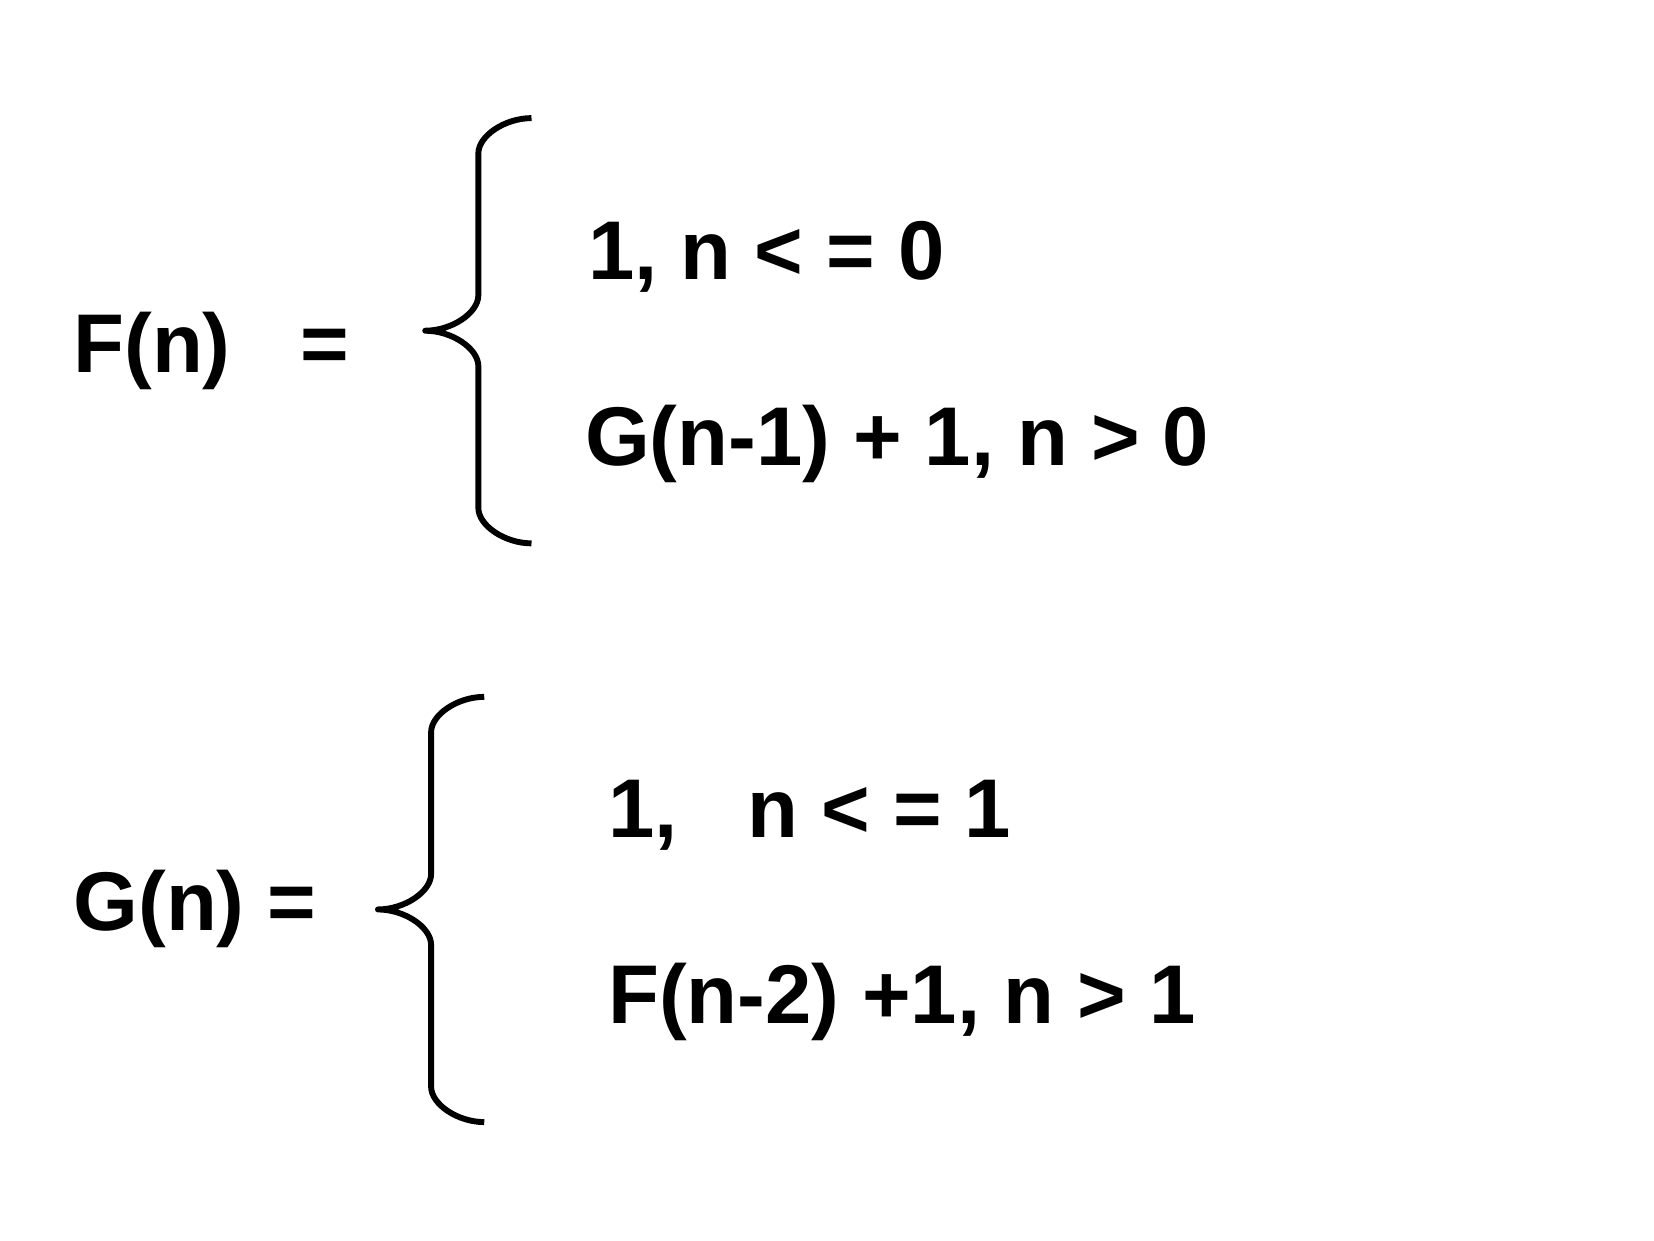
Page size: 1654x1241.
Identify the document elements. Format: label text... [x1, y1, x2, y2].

text_box 1, n < = 0 F(n) = G(n-1) + 1, n > 0 1, n < = 1 G(n) = F(n-2) +1, n > 1 [59, 70, 1607, 1142]
